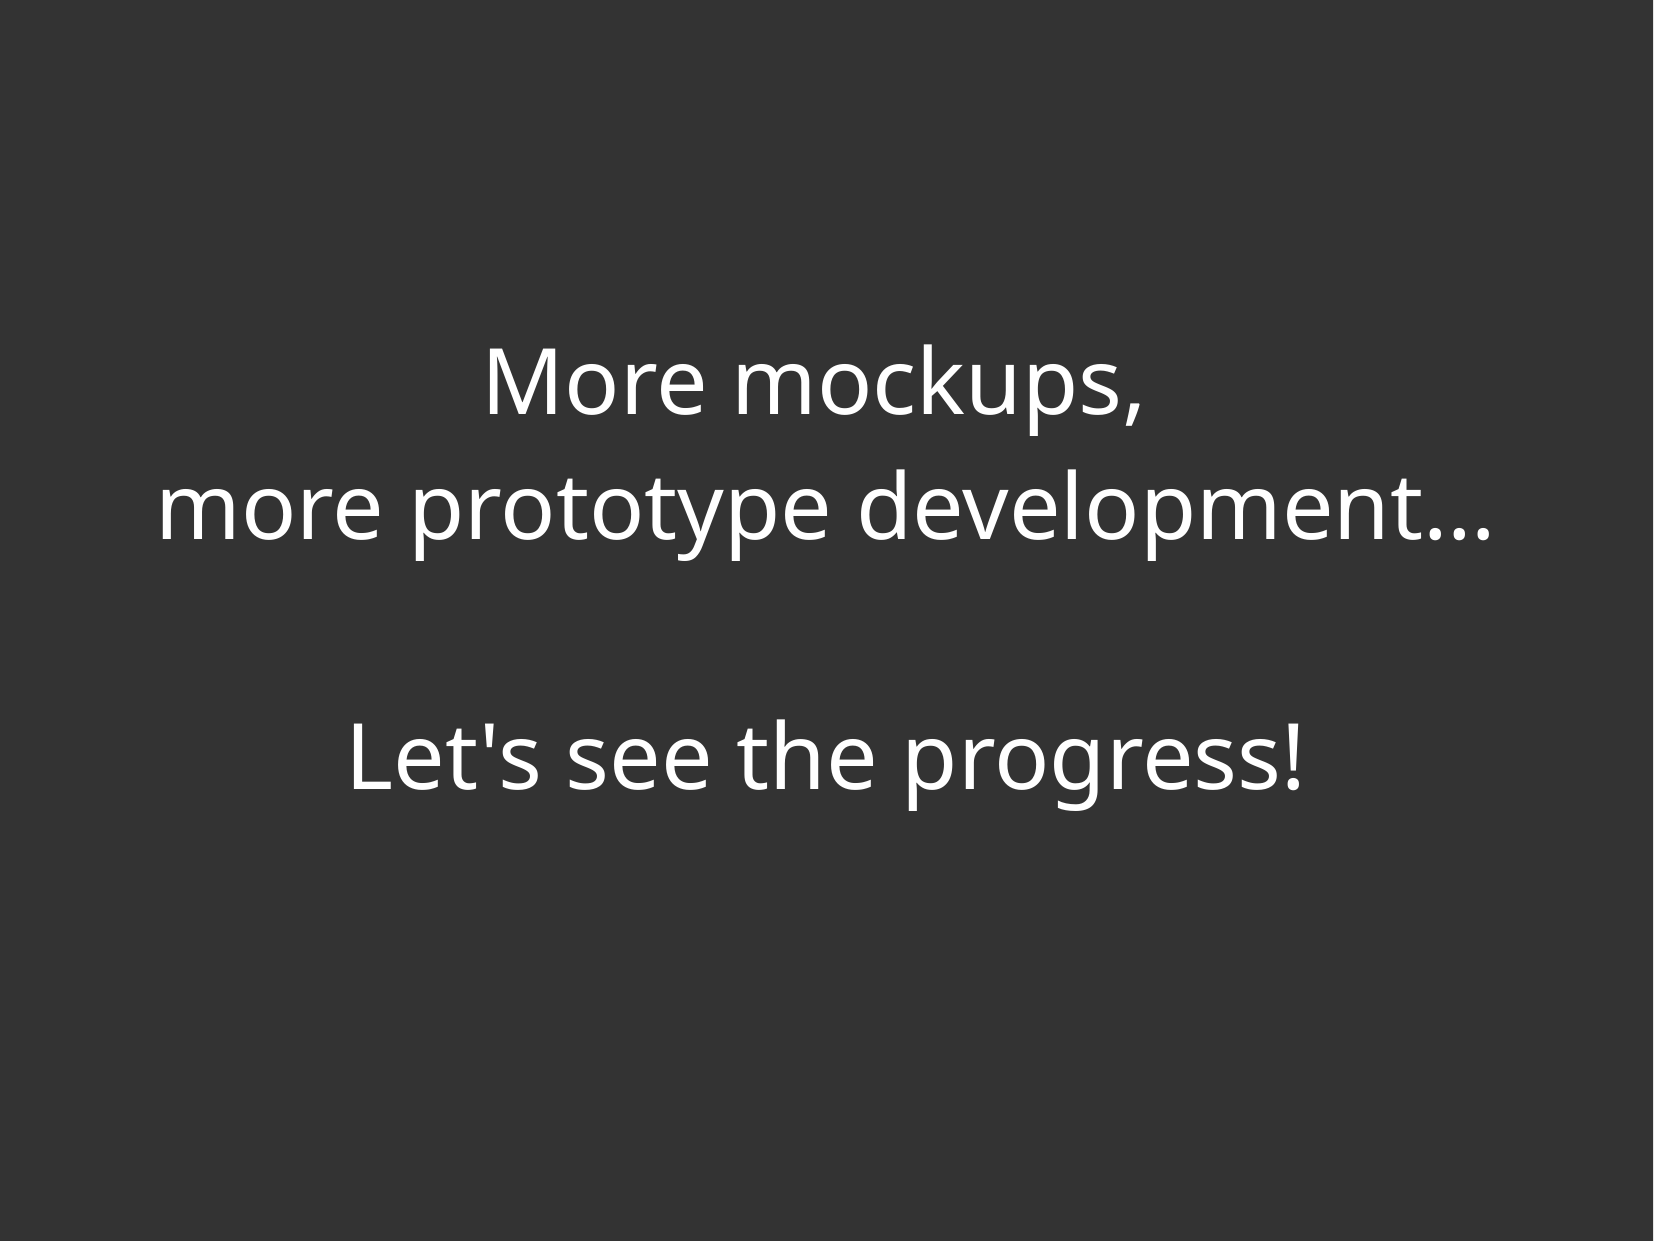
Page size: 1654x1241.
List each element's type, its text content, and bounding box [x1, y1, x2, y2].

title More mockups, more prototype development… Let's see the progress! [82, 342, 1571, 790]
